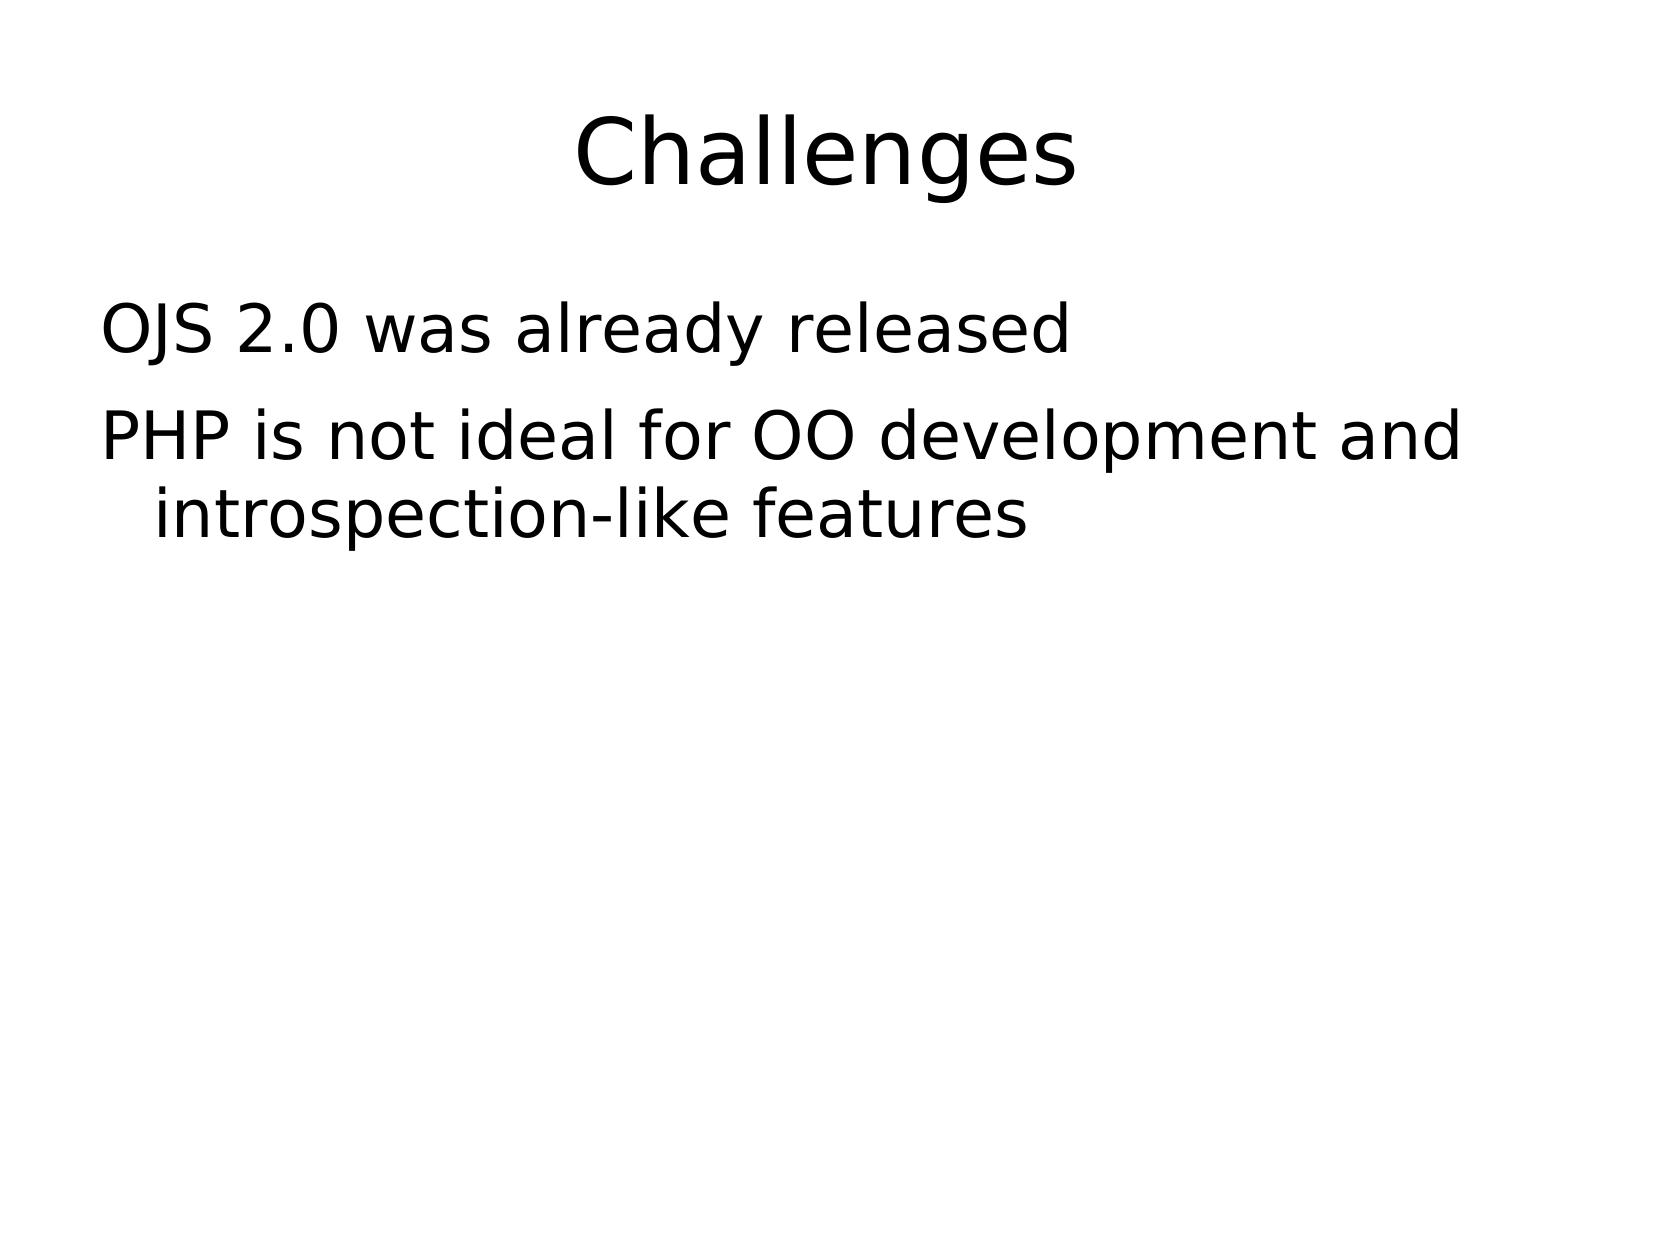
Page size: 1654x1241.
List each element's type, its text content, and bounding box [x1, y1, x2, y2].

title Challenges [82, 56, 1571, 250]
list OJS 2.0 was already released PHP is not ideal for OO development and introspection-like features [82, 290, 1571, 1094]
